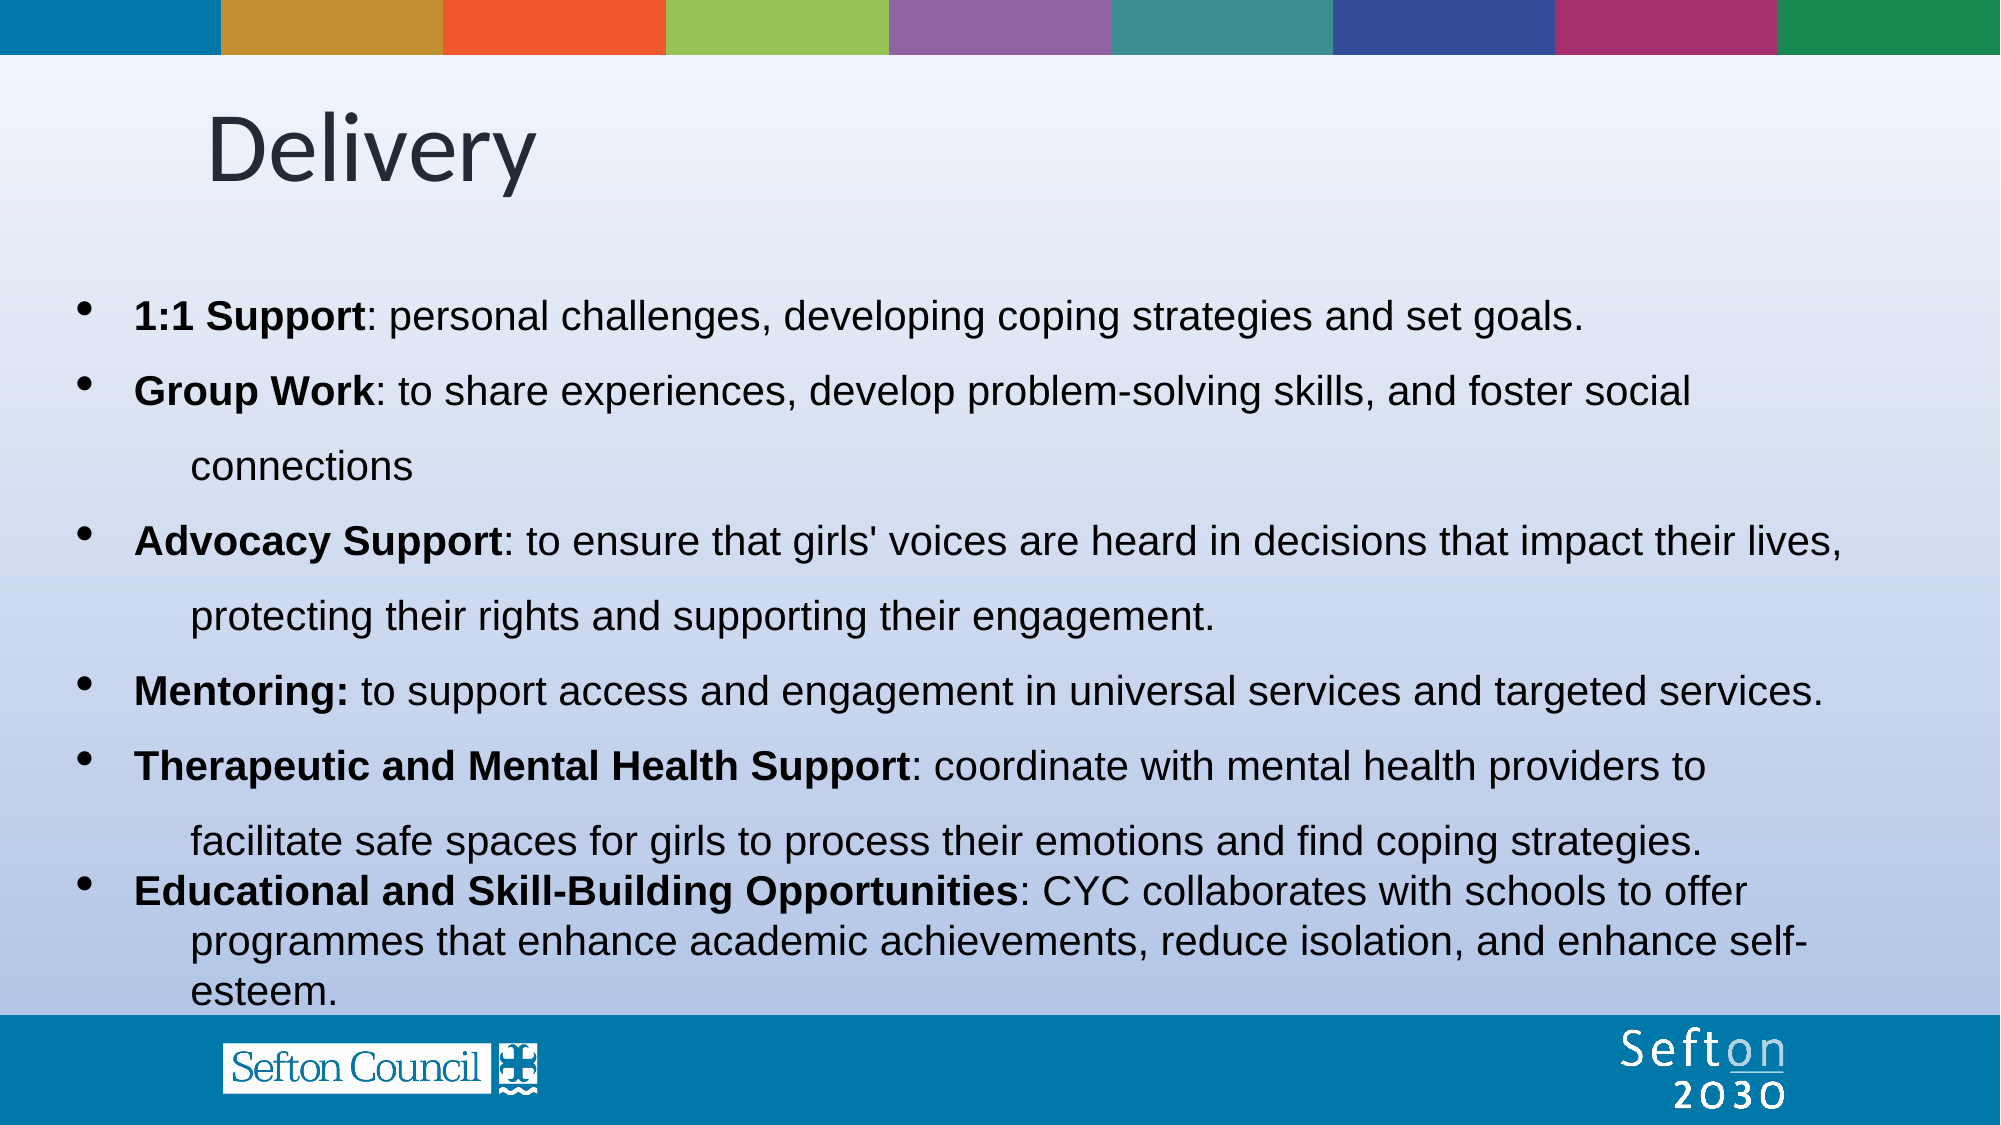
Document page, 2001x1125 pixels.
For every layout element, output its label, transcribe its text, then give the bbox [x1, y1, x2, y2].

title Delivery [191, 62, 1748, 236]
text_box 1:1 Support: personal challenges, developing coping strategies and set goals. Group Work: to share experiences, develop problem-solving skills, and foster social connections Advocacy Support: to ensure that girls' voices are heard in decisions that impact their lives, protecting their rights and supporting their engagement. Mentoring: to support access and engagement in universal services and targeted services. Therapeutic and Mental Health Support: coordinate with mental health providers to facilitate safe spaces for girls to process their emotions and find coping strategies. Educational and Skill-Building Opportunities: CYC collaborates with schools to offer programmes that enhance academic achievements, reduce isolation, and enhance self-esteem. [62, 256, 1877, 1029]
